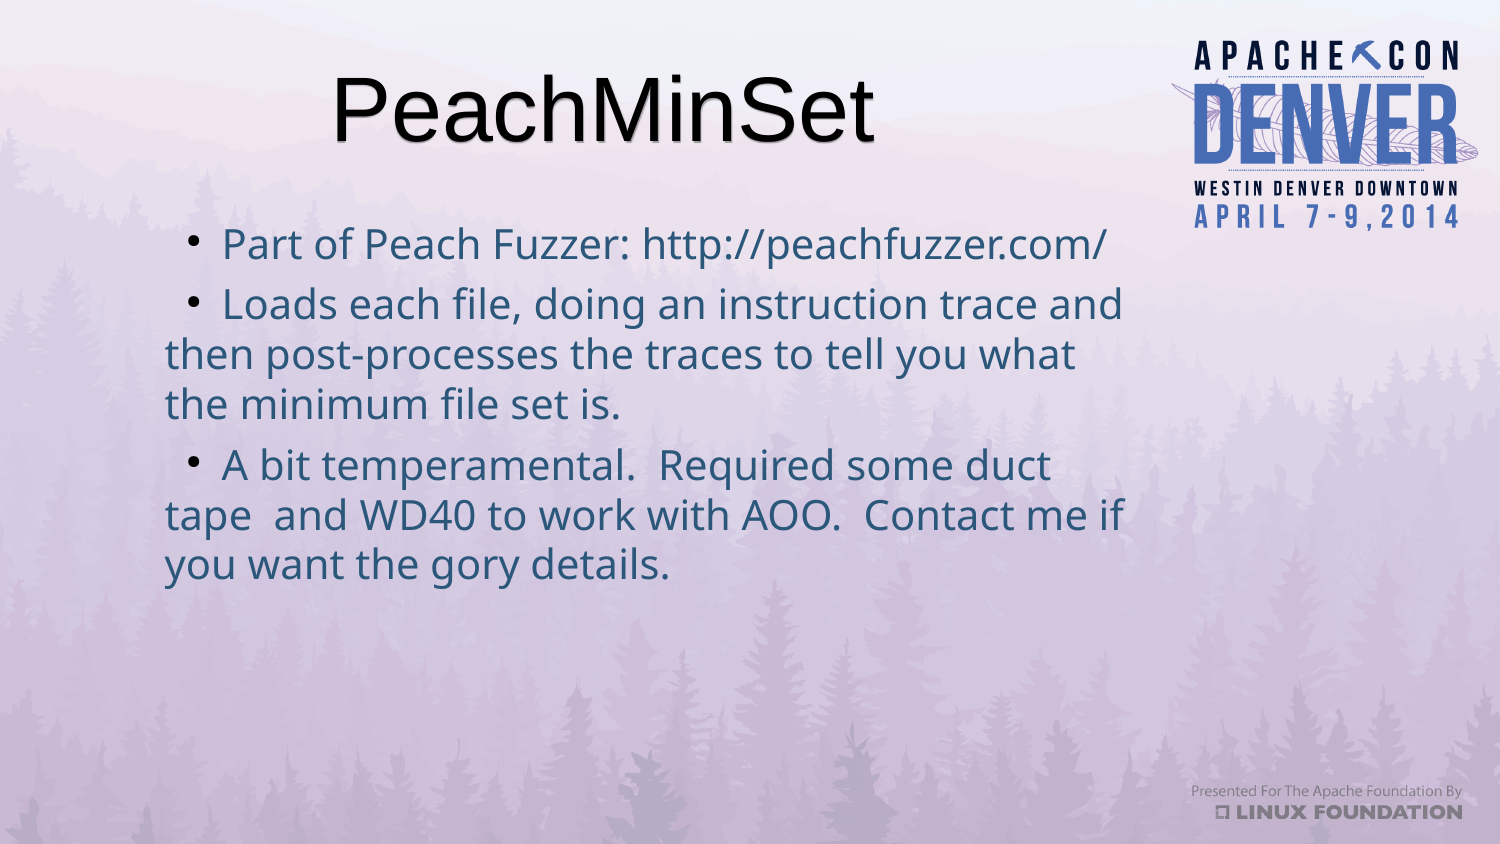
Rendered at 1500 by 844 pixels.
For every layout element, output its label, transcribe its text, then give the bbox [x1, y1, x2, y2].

title PeachMinSet [0, 39, 1306, 181]
picture [0, 0, 1500, 844]
text_box Part of Peach Fuzzer: http://peachfuzzer.com/ Loads each file, doing an instruction trace and then post-processes the traces to tell you what the minimum file set is. A bit temperamental. Required some duct tape and WD40 to work with AOO. Contact me if you want the gory details. [114, 210, 1156, 282]
